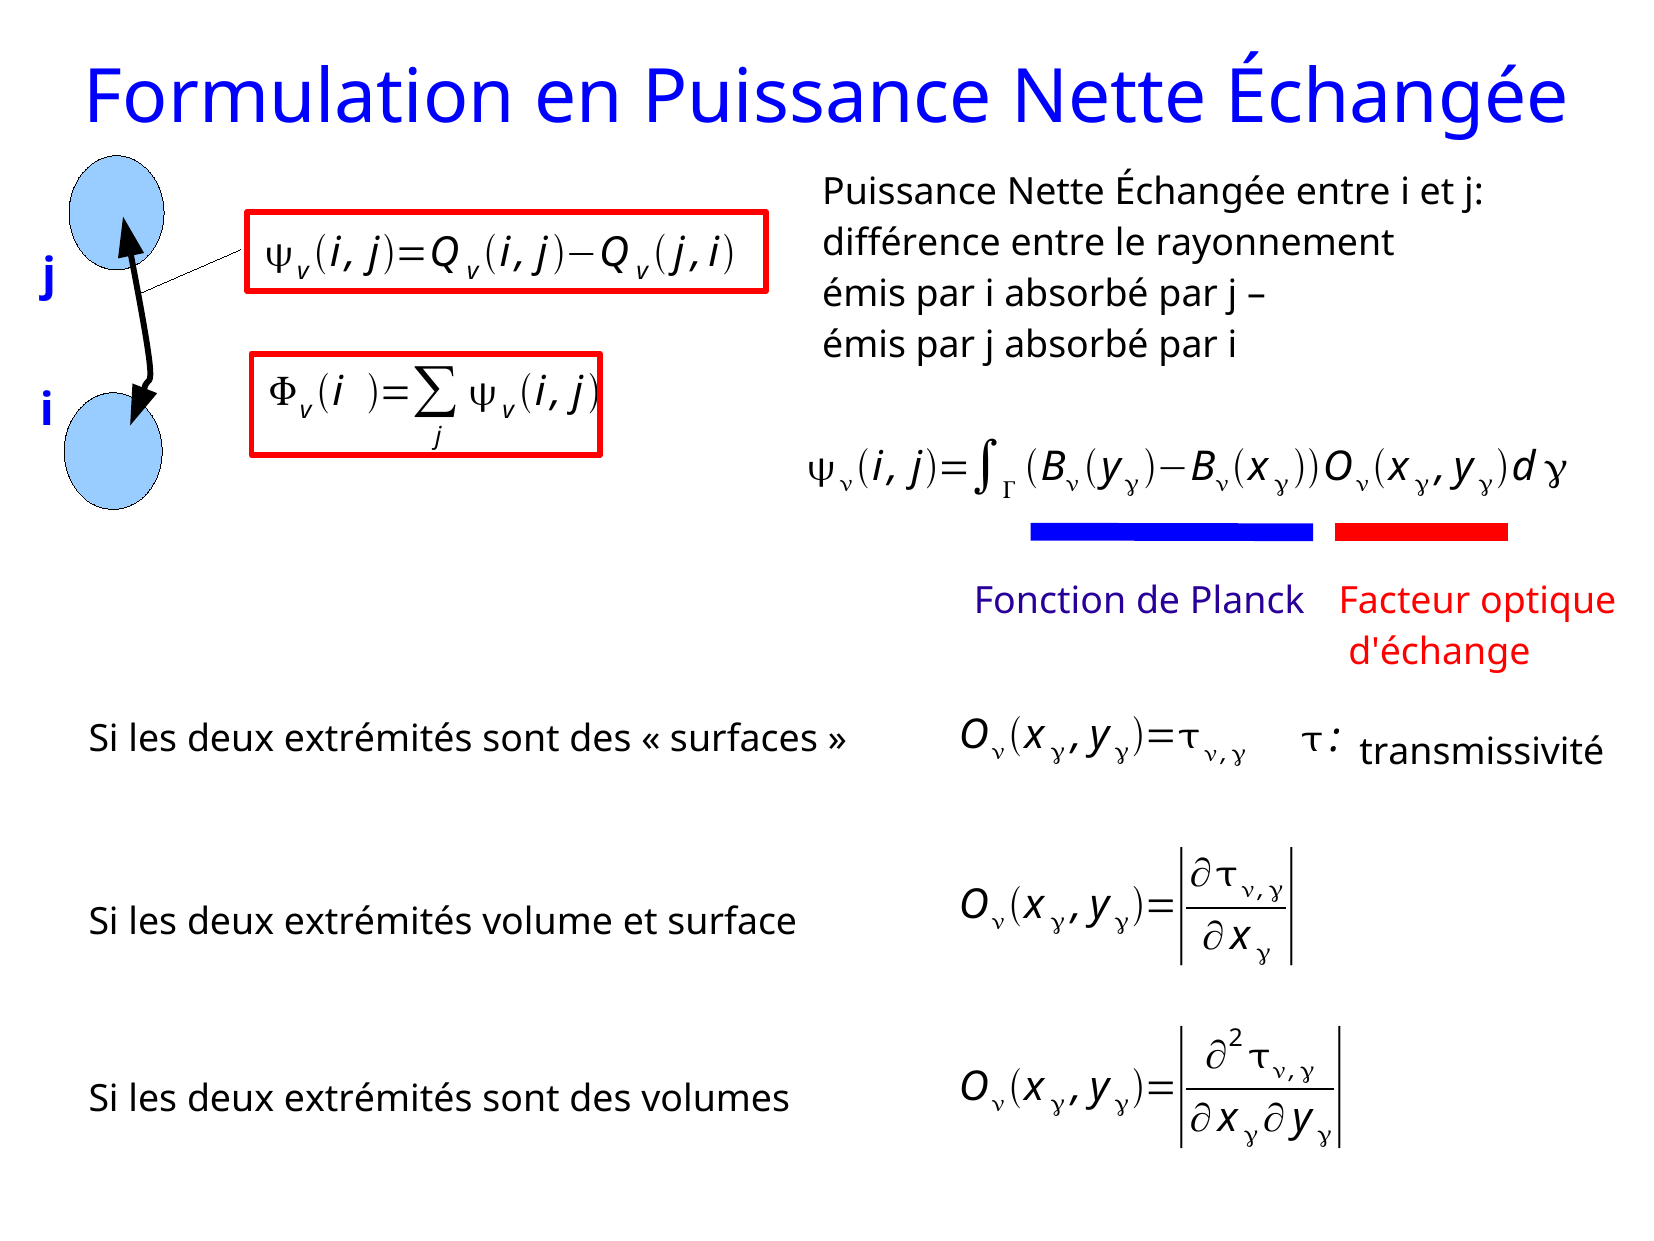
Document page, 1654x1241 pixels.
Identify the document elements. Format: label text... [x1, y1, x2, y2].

text_box Fonction de Planck [959, 566, 1353, 625]
text_box Facteur optique d'échange [1323, 566, 1654, 669]
chart [603, 363, 607, 450]
text_box Si les deux extrémités sont des volumes [73, 1064, 823, 1123]
chart [952, 846, 1306, 969]
text_box Si les deux extrémités volume et surface [73, 886, 916, 946]
title Formulation en Puissance Nette Échangée [82, 21, 1571, 165]
text_box transmissivité [1334, 716, 1654, 776]
chart [800, 435, 1575, 506]
chart [952, 1023, 1354, 1150]
text_box [69, 155, 165, 270]
chart [262, 363, 597, 450]
text_box j [27, 233, 88, 303]
text_box Puissance Nette Échangée entre i et j: différence entre le rayonnement émis par i absorbé par j – émis par j absorbé par i [807, 157, 1550, 347]
text_box [64, 392, 163, 510]
text_box i [25, 369, 86, 438]
chart [952, 710, 1254, 769]
chart [1295, 713, 1349, 766]
text_box Si les deux extrémités sont des « surfaces » [73, 703, 914, 763]
chart [258, 227, 741, 284]
